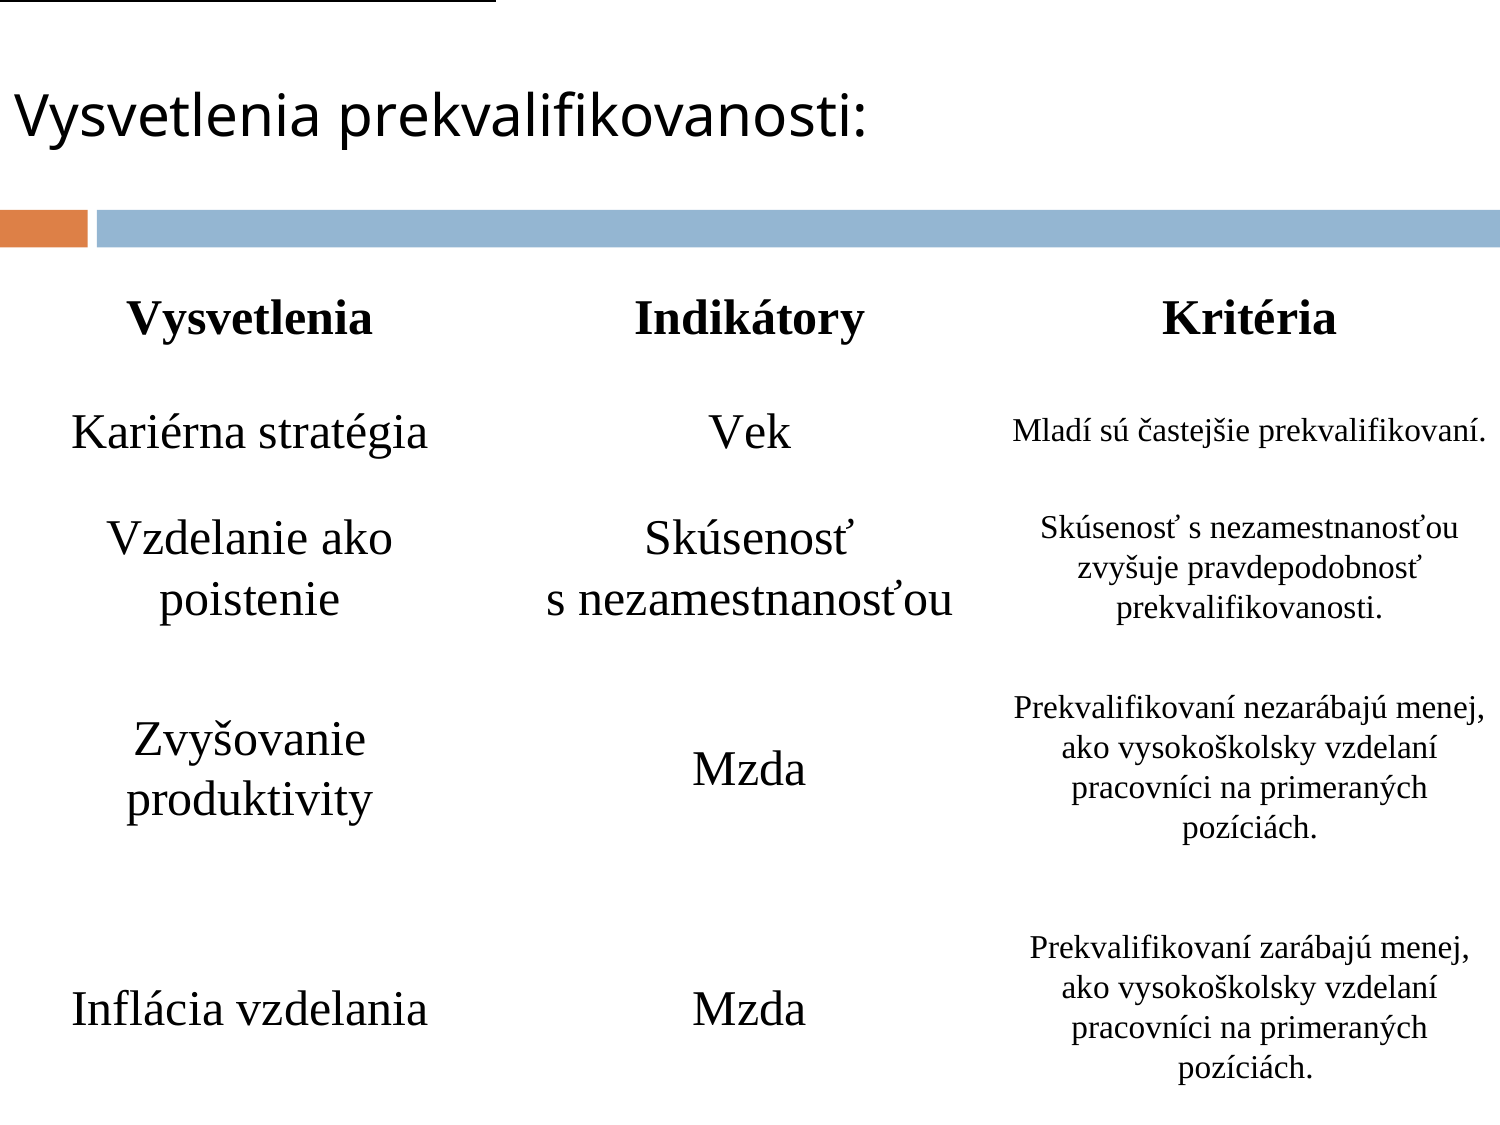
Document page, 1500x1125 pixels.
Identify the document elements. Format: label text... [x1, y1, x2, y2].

table_cell Mzda [500, 645, 1000, 885]
table_cell Vzdelanie ako poistenie [0, 485, 500, 645]
table_cell Mzda [500, 885, 1000, 1125]
table_cell Inflácia vzdelania [0, 885, 500, 1125]
table_cell Prekvalifikovaní zarábajú menej, ako vysokoškolsky vzdelaní pracovníci na primeraných pozíciách. [1000, 885, 1500, 1125]
table_cell Vek [500, 371, 1000, 485]
table_header Indikátory [500, 258, 1000, 371]
table_cell Skúsenosť s nezamestnanosťou zvyšuje pravdepodobnosť prekvalifikovanosti. [1000, 485, 1500, 645]
table_cell Skúsenosť s nezamestnanosťou [500, 485, 1000, 645]
text_box Vysvetlenia prekvalifikovanosti: [0, 70, 1372, 156]
table_cell Prekvalifikovaní nezarábajú menej, ako vysokoškolsky vzdelaní pracovníci na primeraných pozíciách. [1000, 645, 1500, 885]
table_cell Mladí sú častejšie prekvalifikovaní. [1000, 371, 1500, 485]
table_cell Zvyšovanie produktivity [0, 645, 500, 885]
table_header Kritéria [1000, 258, 1500, 371]
table_header Vysvetlenia [0, 258, 500, 371]
table_cell Kariérna stratégia [0, 371, 500, 485]
